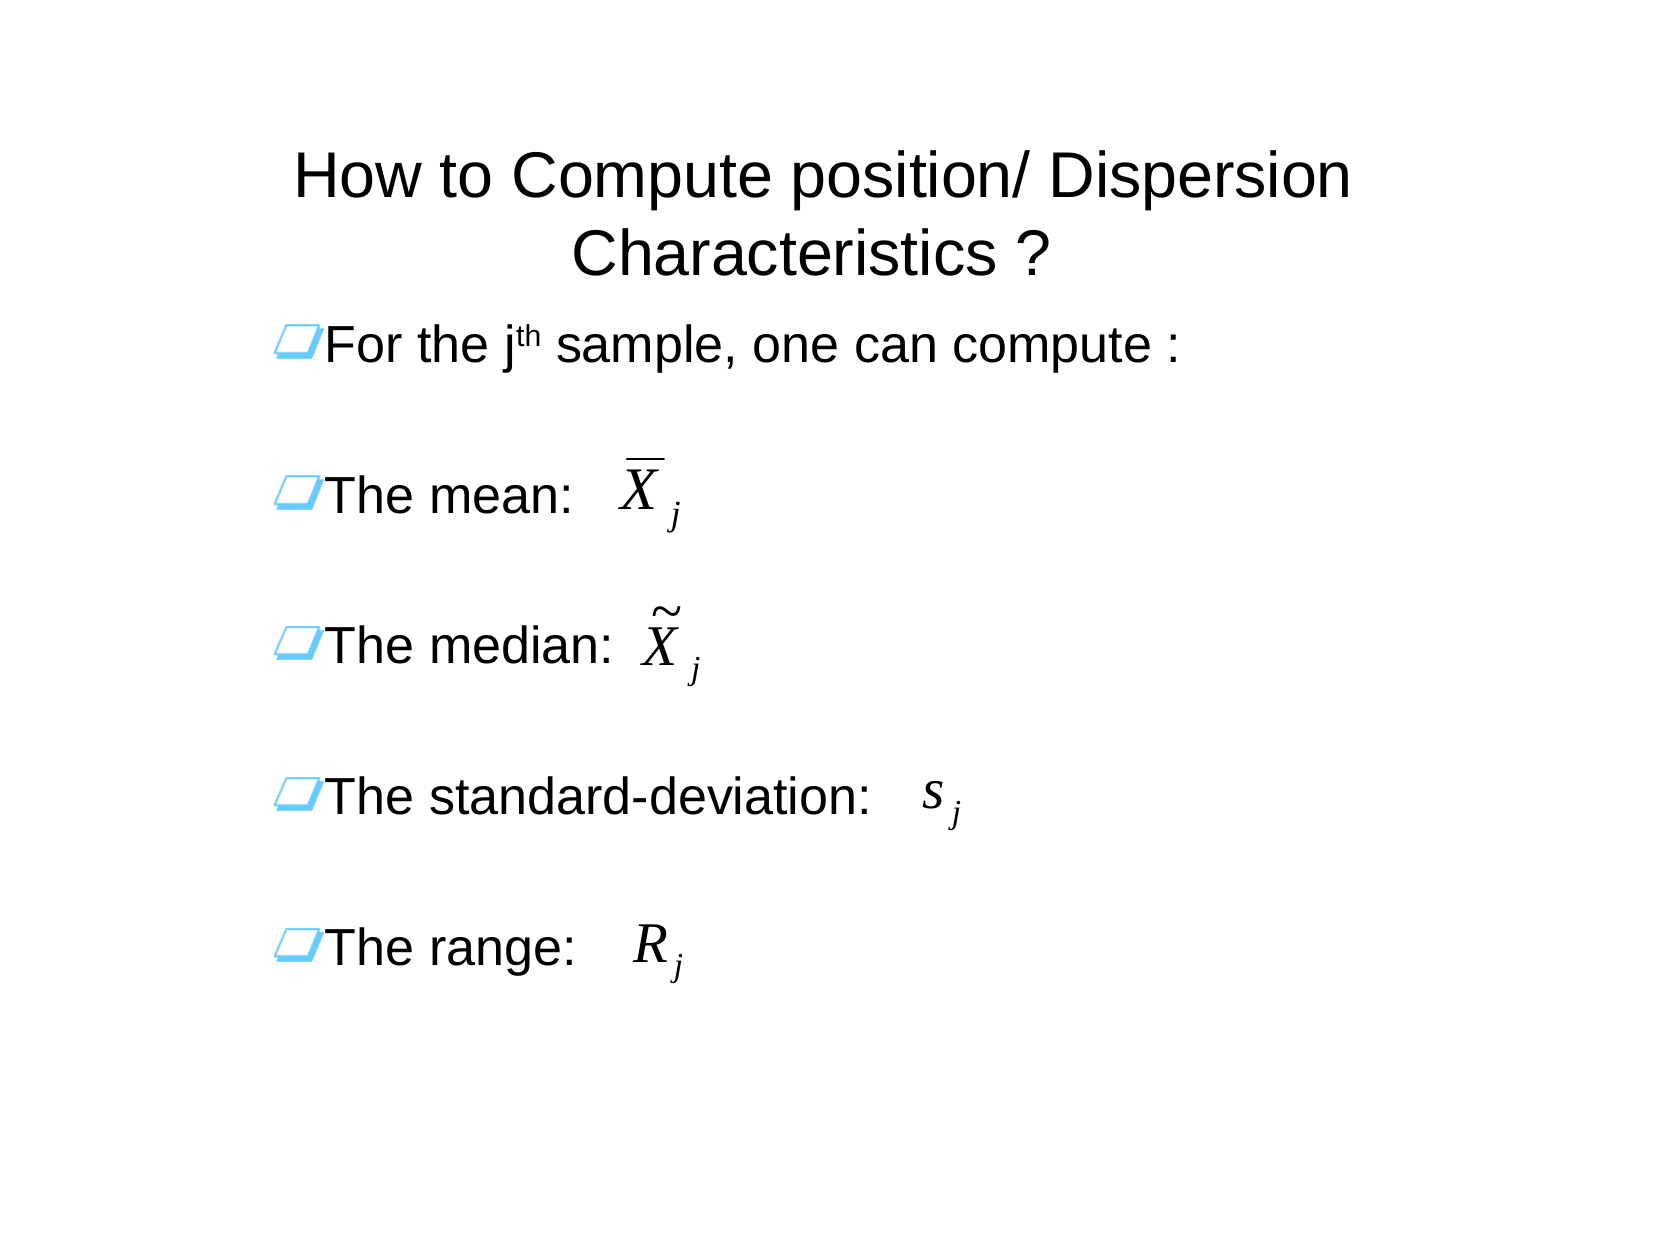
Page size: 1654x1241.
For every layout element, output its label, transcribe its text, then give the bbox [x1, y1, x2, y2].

chart [606, 444, 692, 546]
text_box [629, 597, 712, 699]
list For the jth sample, one can compute : The mean: The median: The standard-deviation: The range: [257, 302, 1368, 1046]
title How to Compute position/ Dispersion Characteristics ? [80, 125, 1543, 296]
chart [623, 904, 695, 996]
chart [913, 751, 976, 843]
